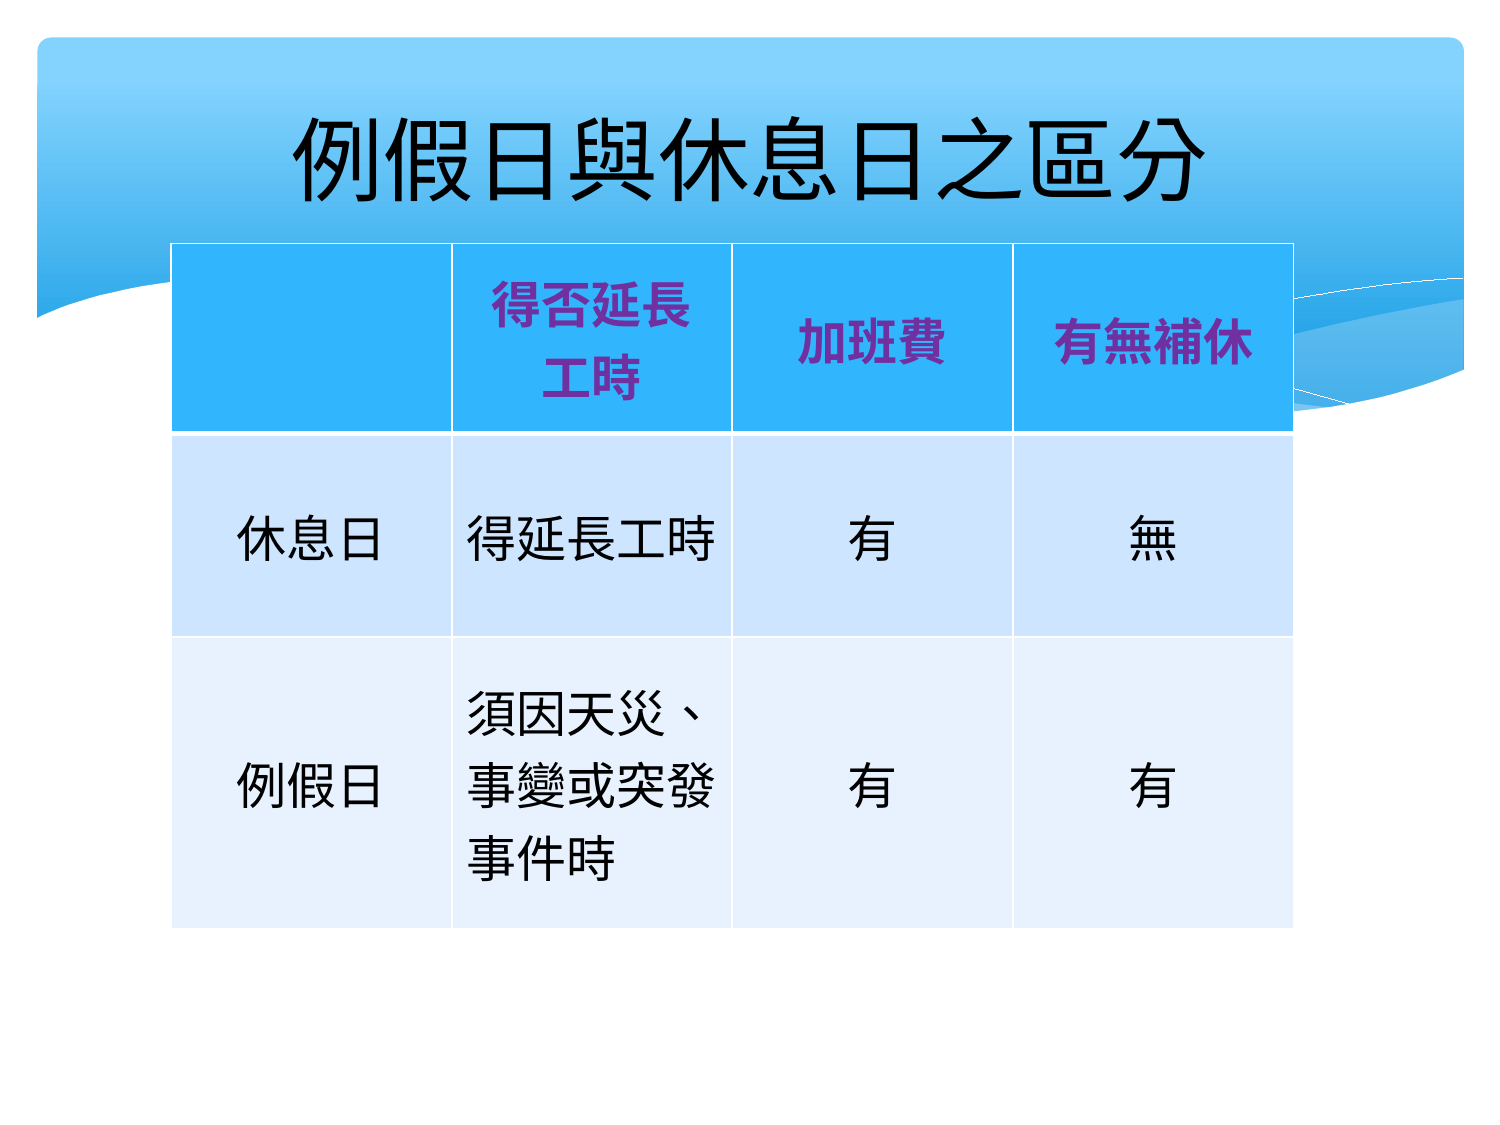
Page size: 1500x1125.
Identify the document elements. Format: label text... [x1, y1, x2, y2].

table_cell 須因天災、事變或突發事件時 [453, 638, 731, 928]
table_cell 有 [733, 638, 1012, 928]
table_cell 得延長工時 [453, 436, 731, 636]
table_header [172, 244, 451, 431]
table_header 加班費 [733, 244, 1012, 431]
title 例假日與休息日之區分 [75, 55, 1425, 261]
table_cell 例假日 [172, 638, 451, 928]
table_header 得否延長 工時 [453, 244, 731, 431]
table_cell 休息日 [172, 436, 451, 636]
table_cell 無 [1014, 436, 1293, 636]
table_header 有無補休 [1014, 244, 1293, 431]
table_cell 有 [733, 436, 1012, 636]
table_cell 有 [1014, 638, 1293, 928]
